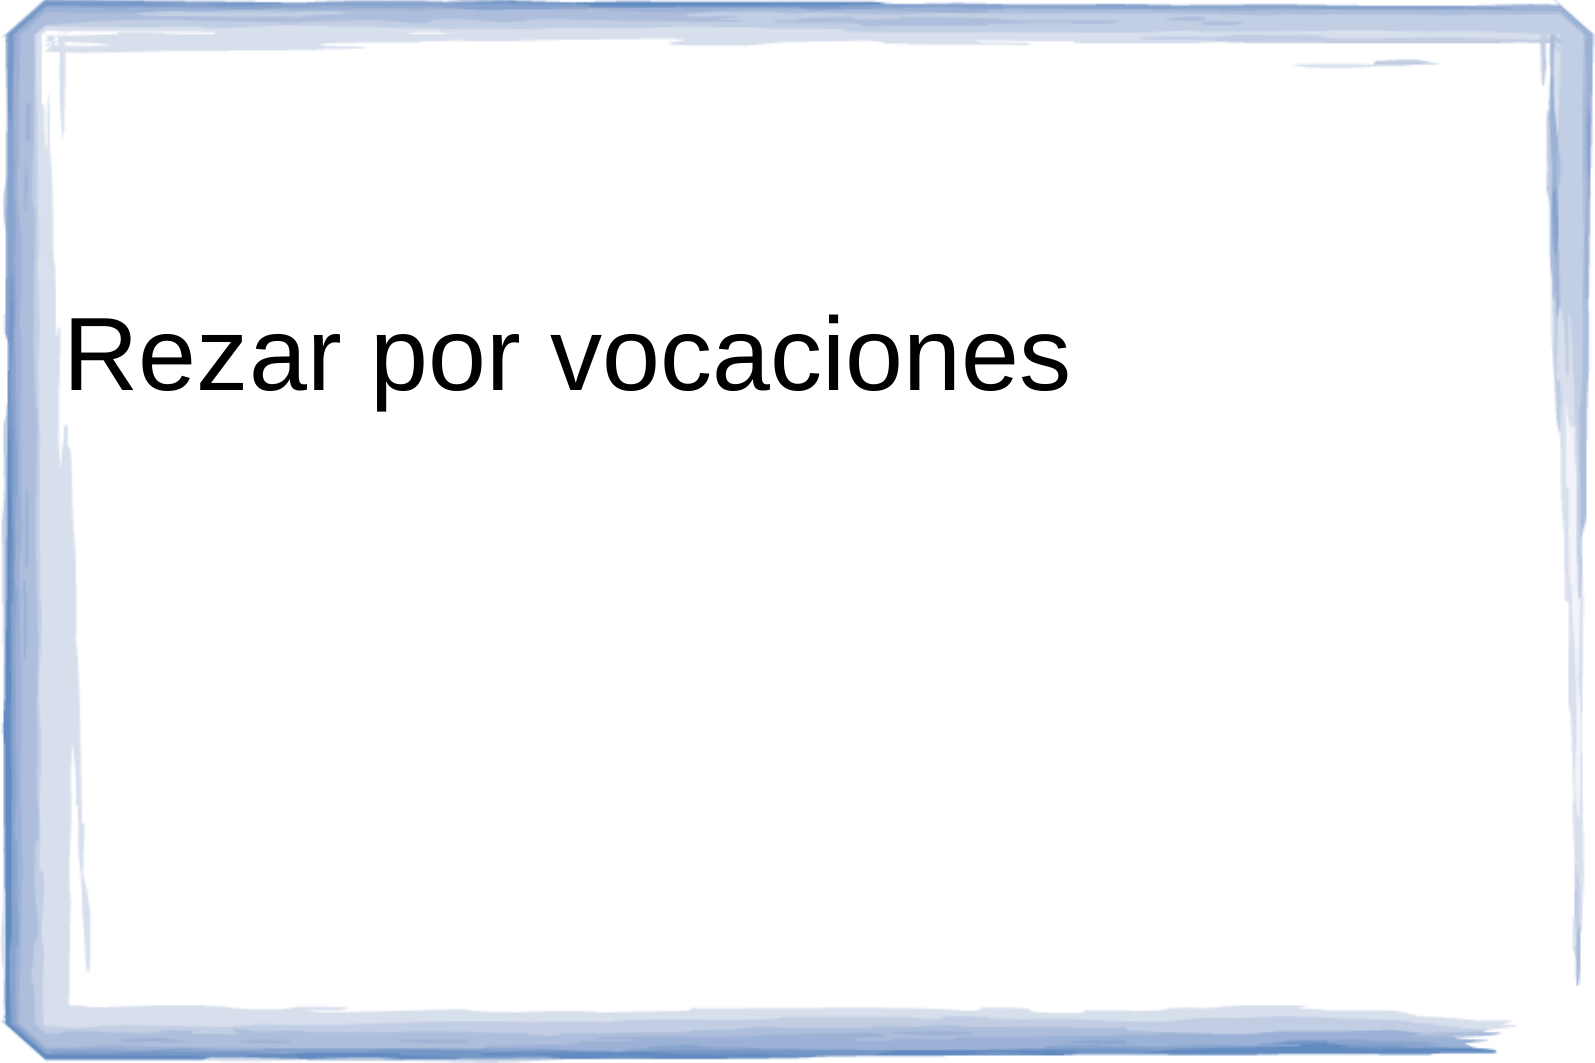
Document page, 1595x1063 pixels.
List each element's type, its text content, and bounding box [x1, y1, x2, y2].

text_box Rezar por vocaciones [49, 78, 1562, 991]
